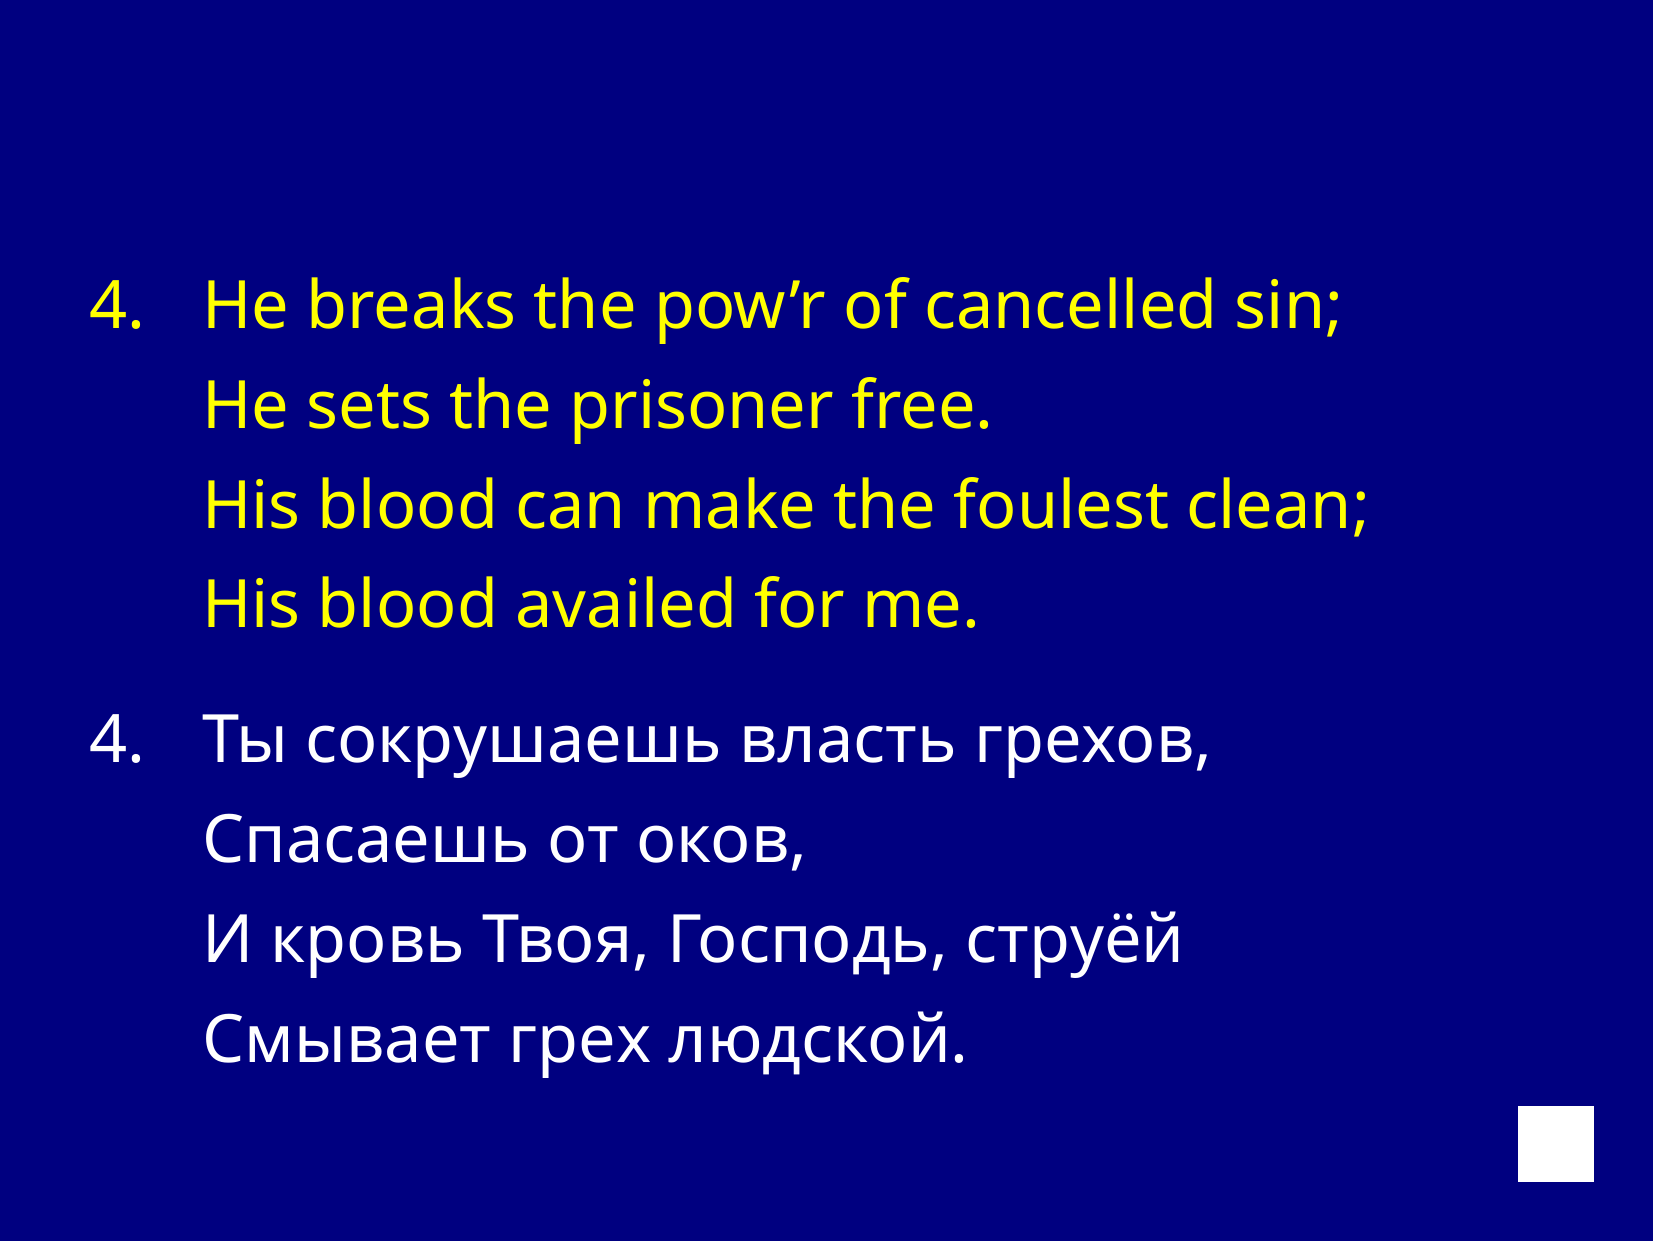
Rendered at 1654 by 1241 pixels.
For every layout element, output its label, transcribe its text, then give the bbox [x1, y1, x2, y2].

text_box 4. Ты сокрушаешь власть грехов, Спасаешь от оков, И кровь Твоя, Господь, струёй Смывает грех людской. [75, 675, 1576, 1163]
text_box 4. He breaks the pow’r of cancelled sin; He sets the prisoner free. His blood can make the foulest clean; His blood availed for me. [75, 150, 1576, 638]
text_box [1518, 1106, 1594, 1182]
